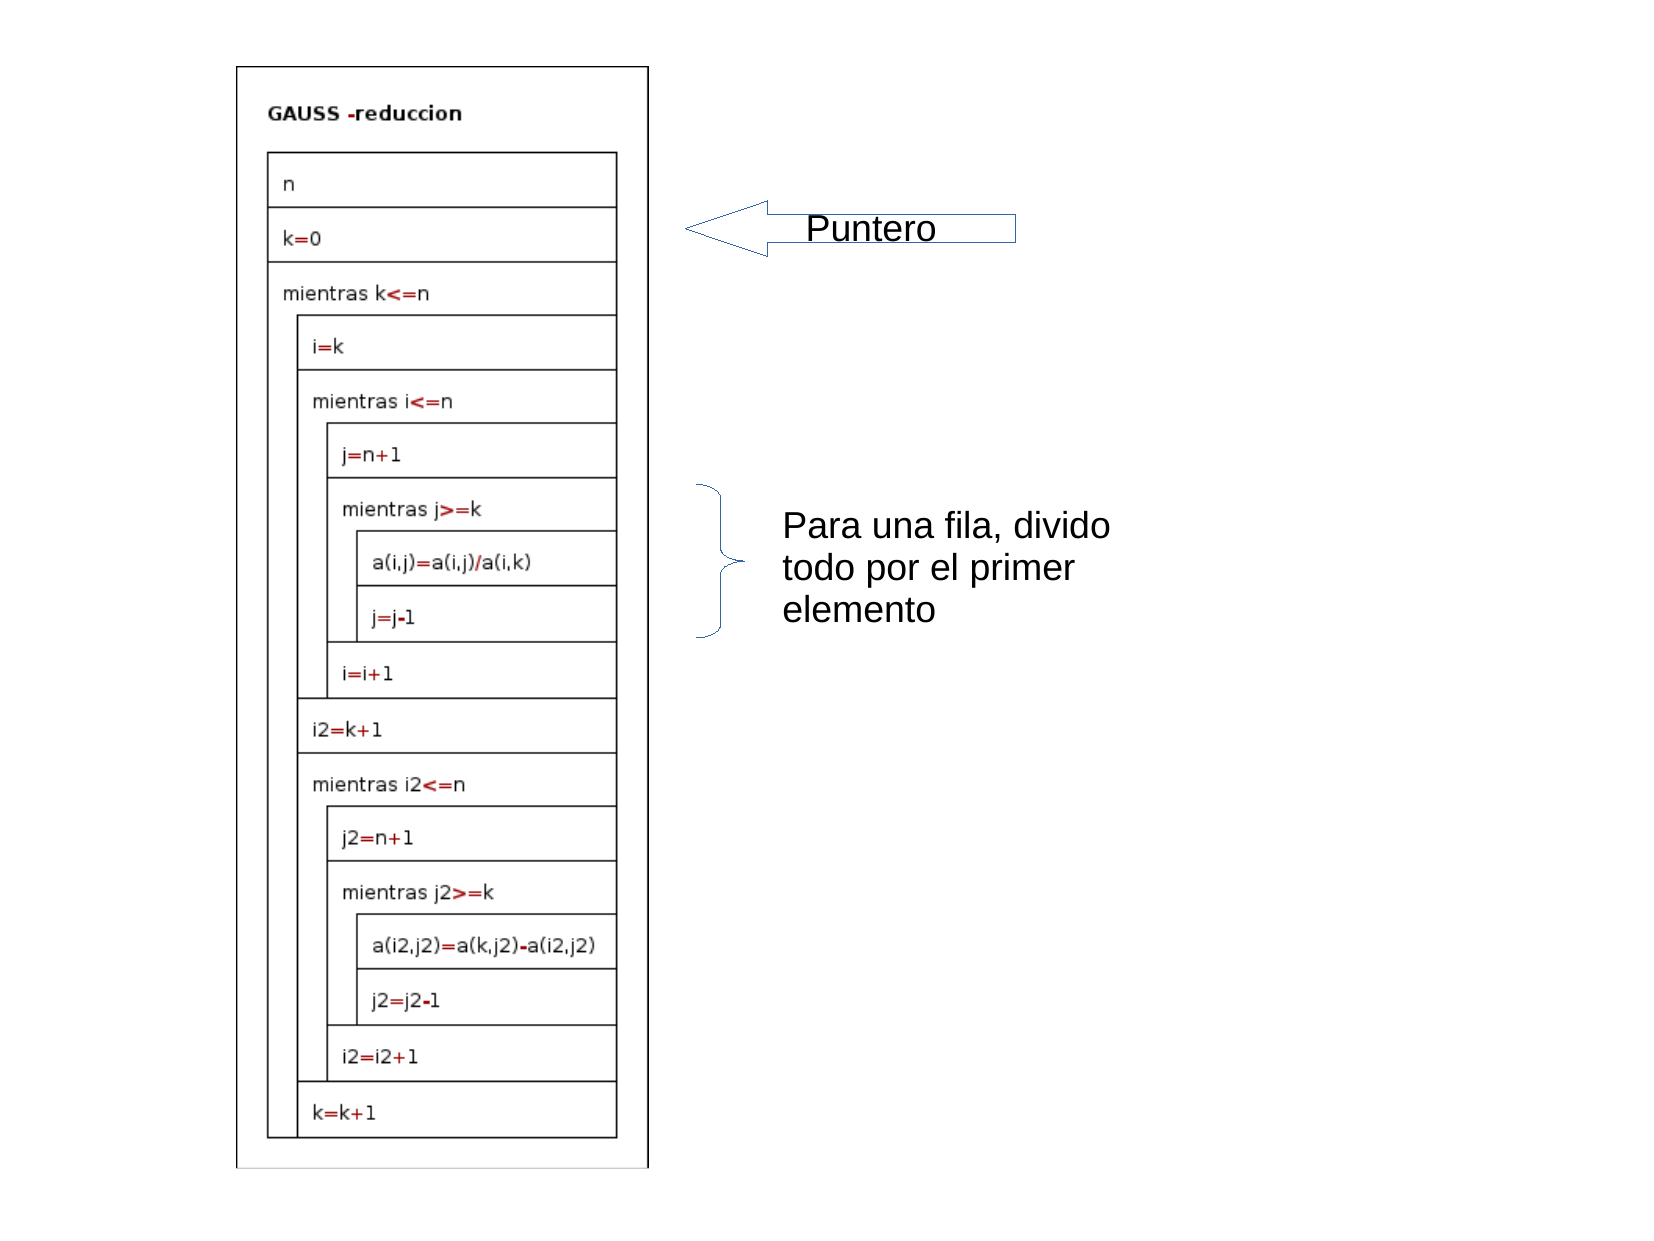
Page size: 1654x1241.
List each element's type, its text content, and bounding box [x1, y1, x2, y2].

picture [236, 66, 649, 1170]
text_box Para una fila, divido todo por el primer elemento [767, 497, 1182, 638]
text_box Puntero [685, 200, 1016, 257]
